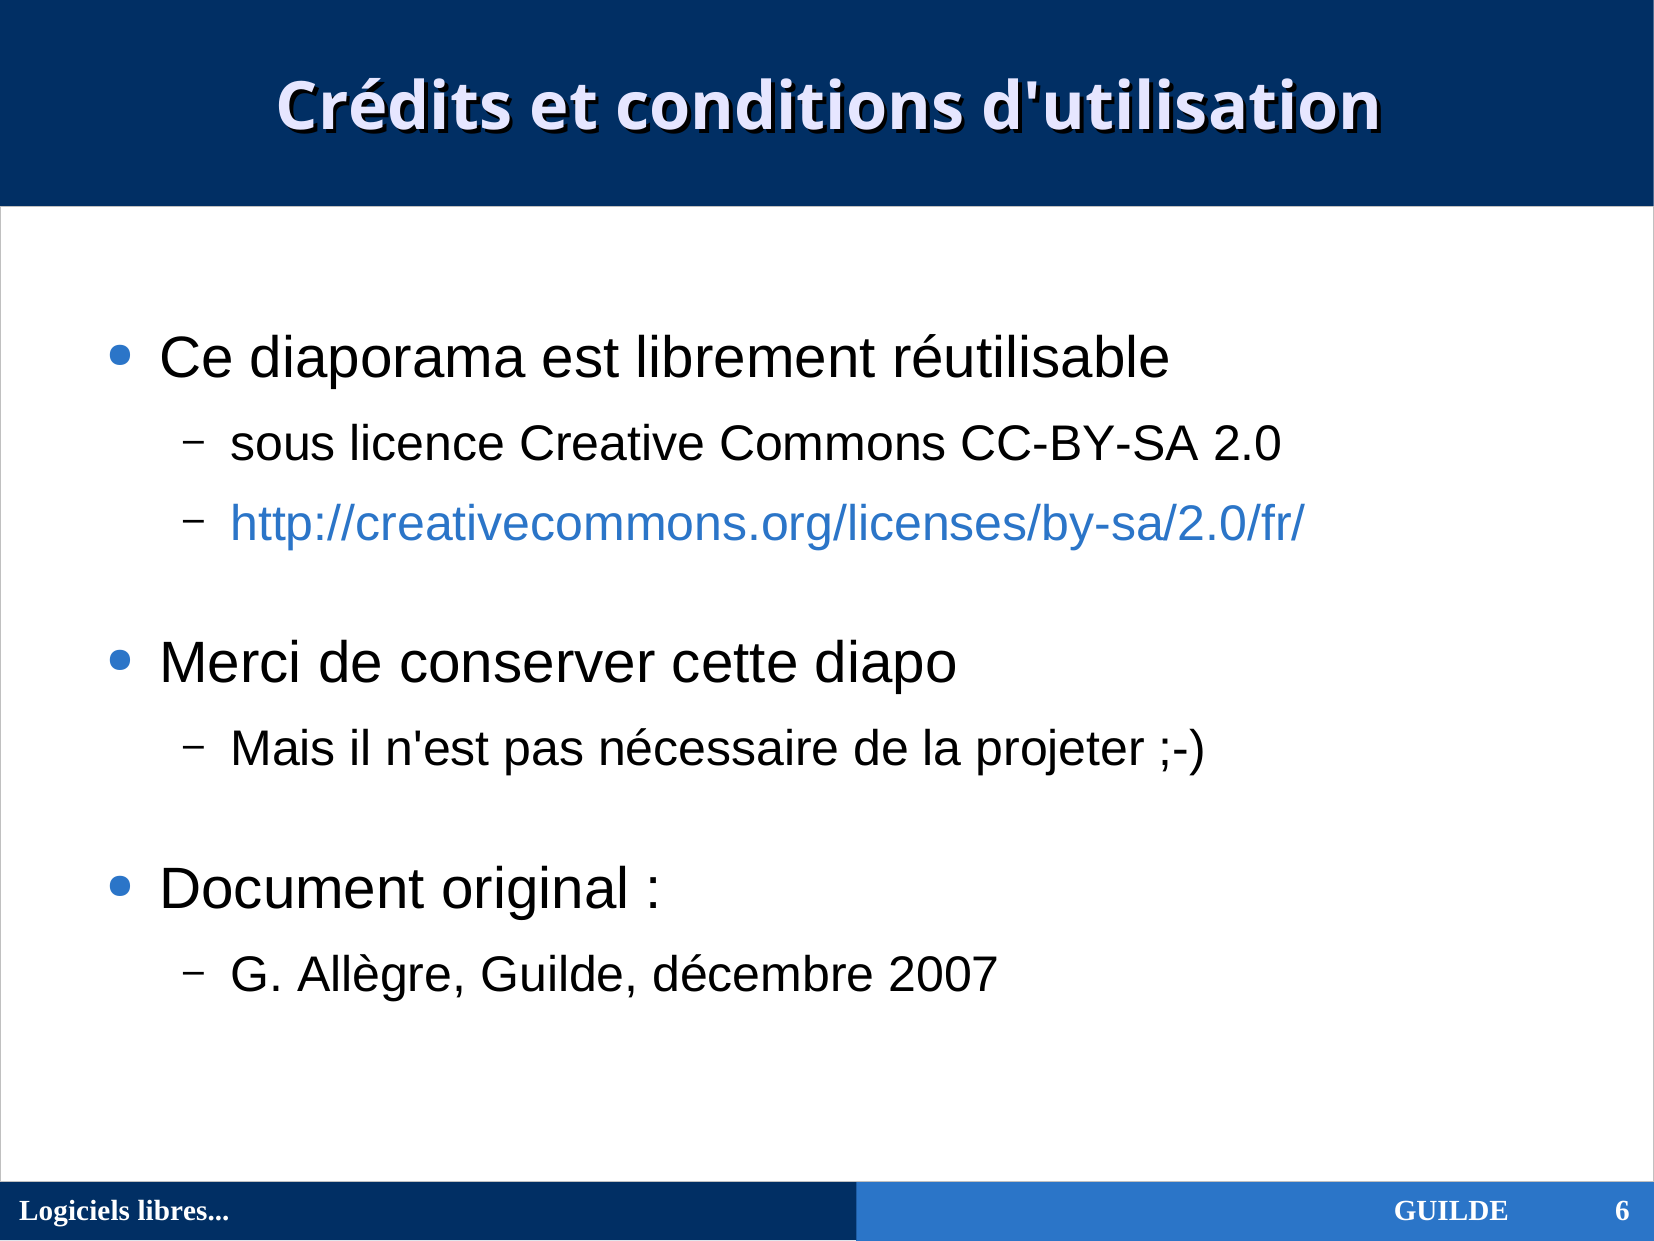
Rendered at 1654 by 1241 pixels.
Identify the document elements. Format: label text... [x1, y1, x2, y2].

list Ce diaporama est librement réutilisable sous licence Creative Commons CC-BY-SA 2.0 http://creativecommons.org/licenses/by-sa/2.0/fr/ Merci de conserver cette diapo Mais il n'est pas nécessaire de la projeter ;-) Document original : G. Allègre, Guilde, décembre 2007 [88, 324, 1595, 1063]
title Crédits et conditions d'utilisation [123, 0, 1536, 208]
